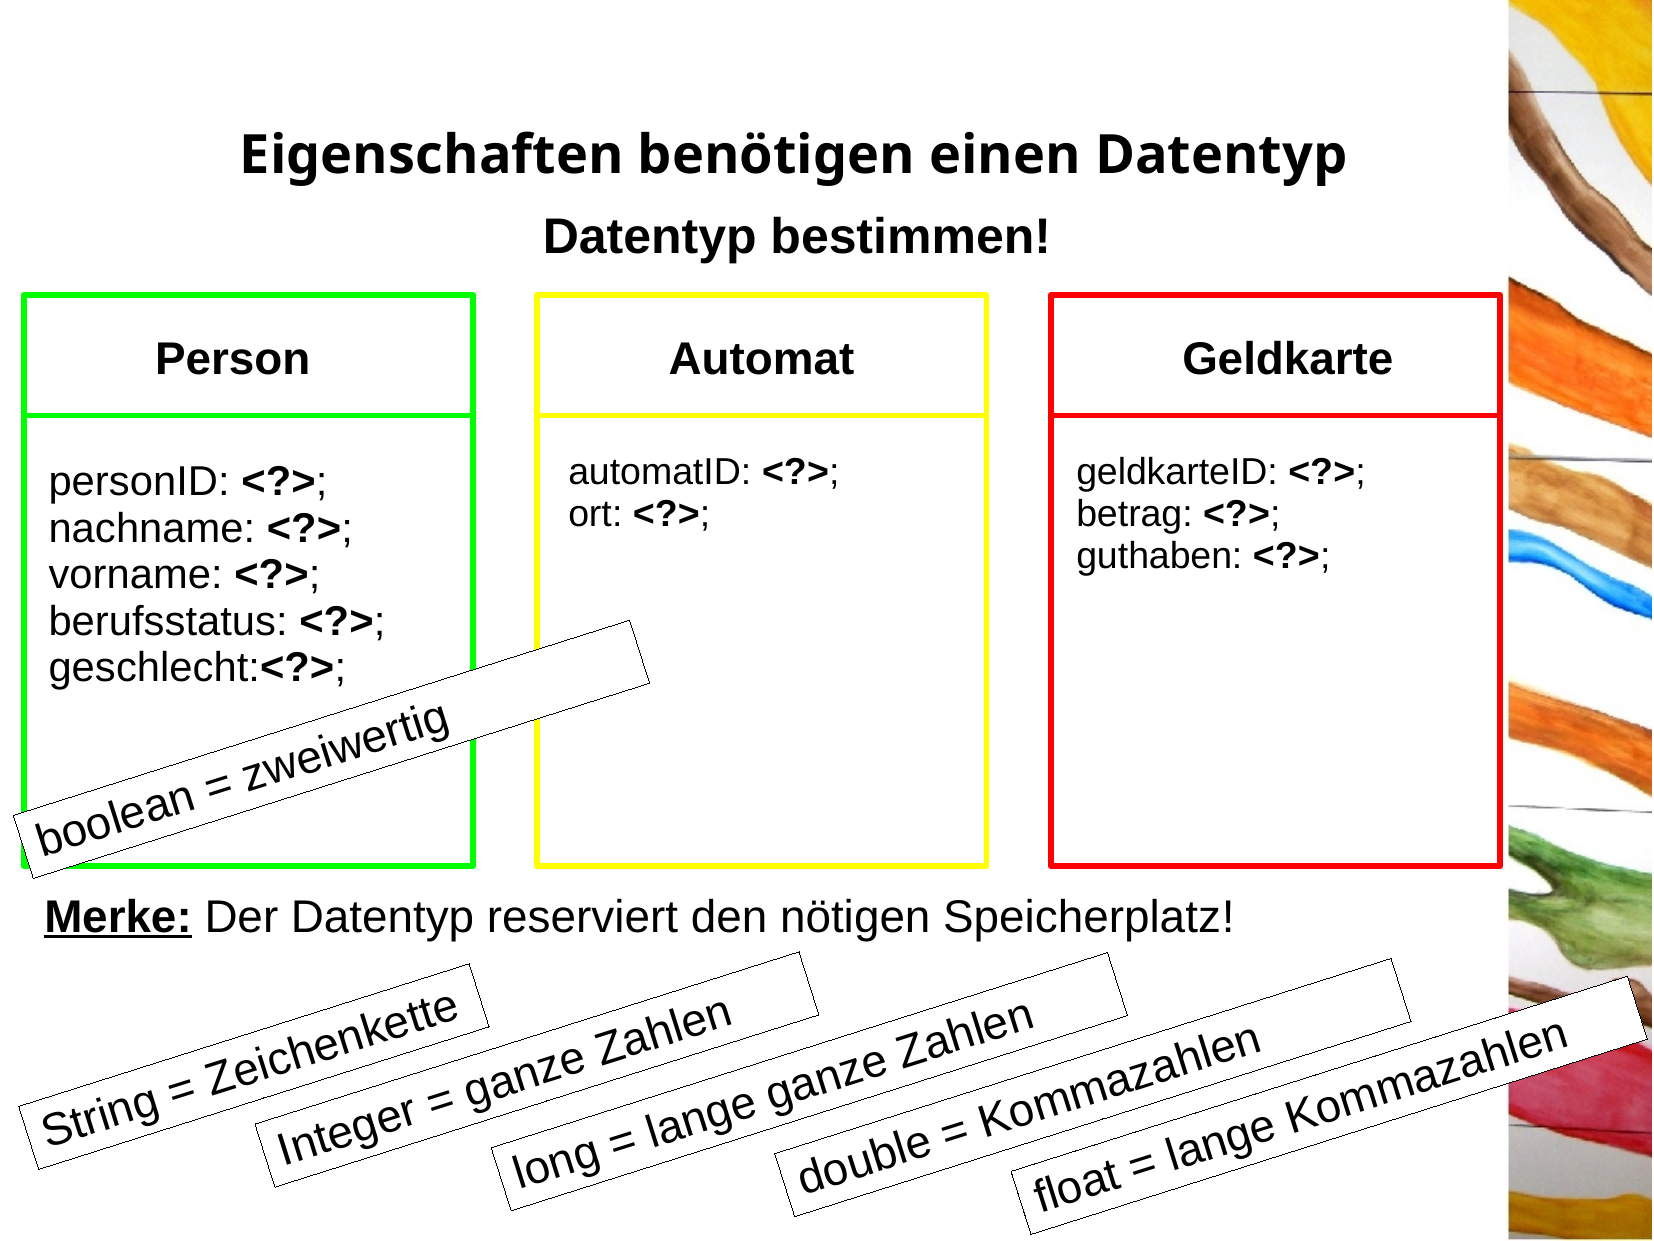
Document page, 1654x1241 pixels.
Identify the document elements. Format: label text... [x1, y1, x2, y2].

text_box personID: <?>; nachname: <?>; vorname: <?>; berufsstatus: <?>; geschlecht:<?>; [33, 450, 461, 705]
title Eigenschaften benötigen einen Datentyp [82, 56, 1506, 250]
text_box Geldkarte [1167, 325, 1431, 432]
picture [1054, 418, 1497, 863]
picture [1054, 298, 1497, 413]
text_box double = Kommazahlen [774, 958, 1412, 1217]
text_box Person [140, 325, 404, 432]
text_box long = lange ganze Zahlen [491, 952, 1128, 1211]
text_box boolean = zweiwertig [13, 620, 650, 879]
picture [1033, 0, 1652, 1241]
text_box automatID: <?>; ort: <?>; [553, 442, 975, 642]
text_box Automat [653, 325, 918, 432]
text_box geldkarteID: <?>; betrag: <?>; guthaben: <?>; [1061, 442, 1477, 642]
text_box String = Zeichenkette [18, 963, 490, 1170]
text_box [5, 944, 1506, 1241]
text_box Integer = ganze Zahlen [255, 951, 819, 1187]
text_box float = lange Kommazahlen [1011, 976, 1648, 1235]
text_box Datentyp bestimmen! [265, 177, 1329, 296]
text_box Merke: Der Datentyp reserviert den nötigen Speicherplatz! [29, 884, 1477, 952]
